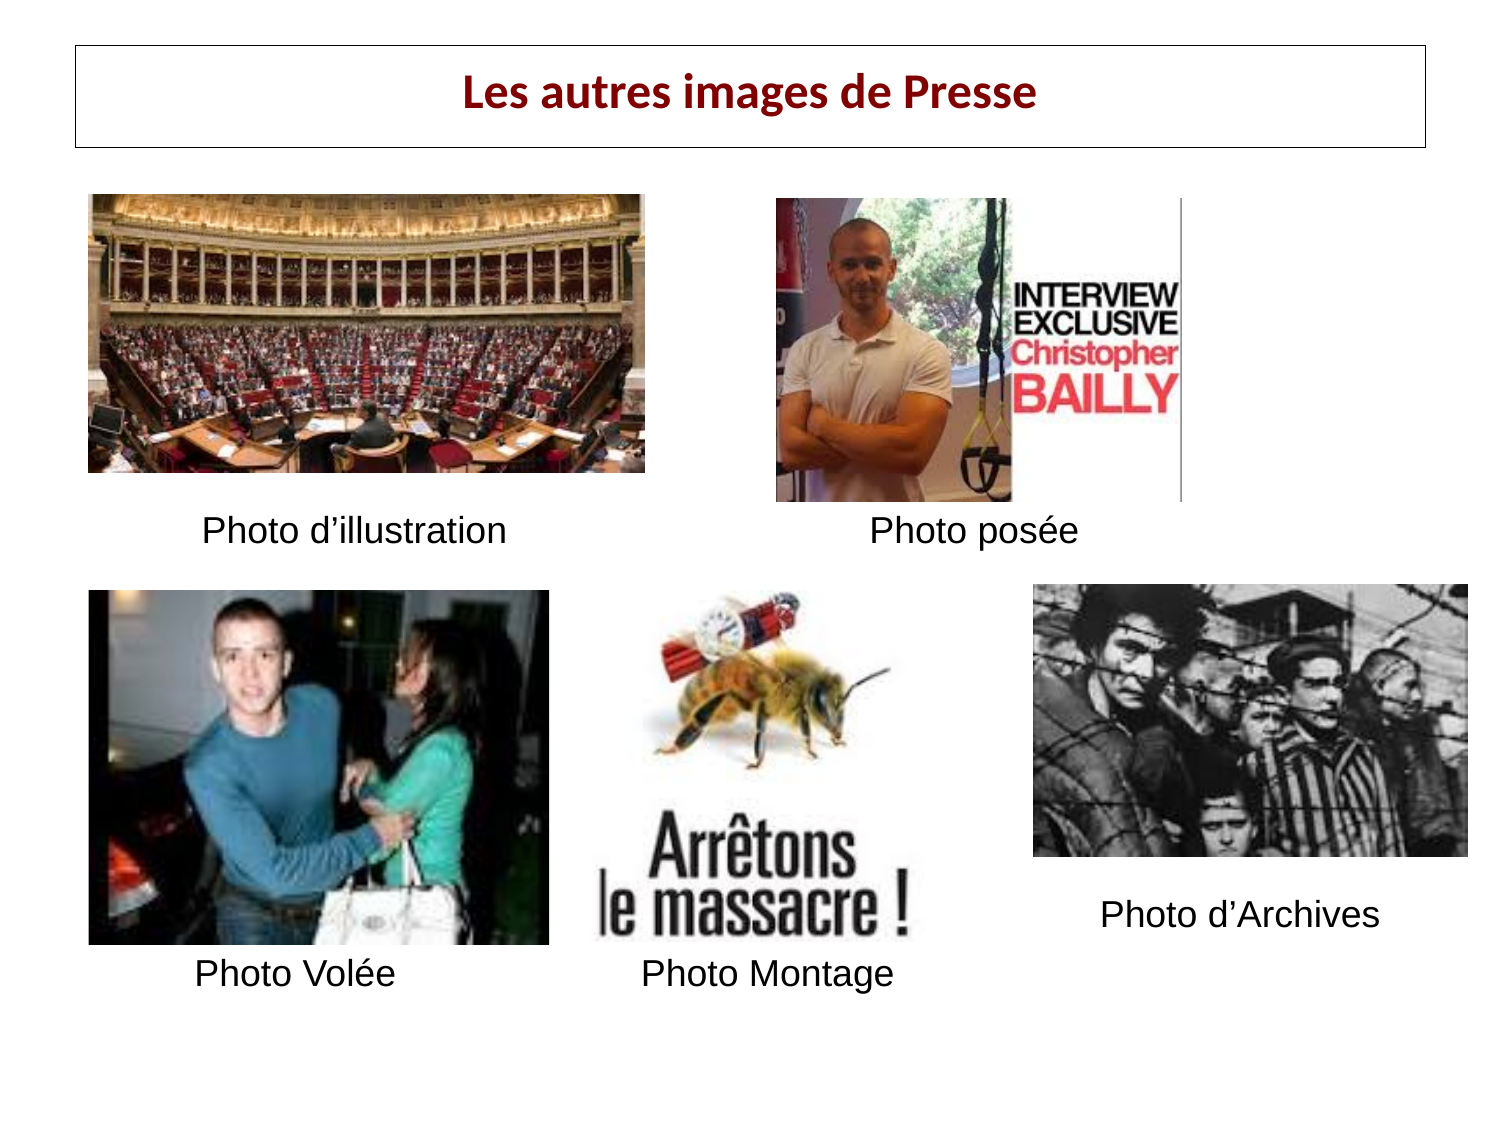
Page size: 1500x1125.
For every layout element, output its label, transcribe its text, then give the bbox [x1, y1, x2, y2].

picture [776, 198, 1182, 501]
picture [88, 194, 645, 473]
picture [1033, 584, 1468, 857]
text_box Photo Montage [561, 944, 975, 1004]
text_box Photo Volée [88, 944, 502, 1004]
text_box Photo d’Archives [1033, 885, 1447, 945]
picture [561, 590, 945, 942]
text_box Photo d’illustration [147, 501, 562, 562]
text_box Photo posée [767, 501, 1182, 562]
title Les autres images de Presse [75, 45, 1426, 148]
picture [88, 590, 550, 945]
